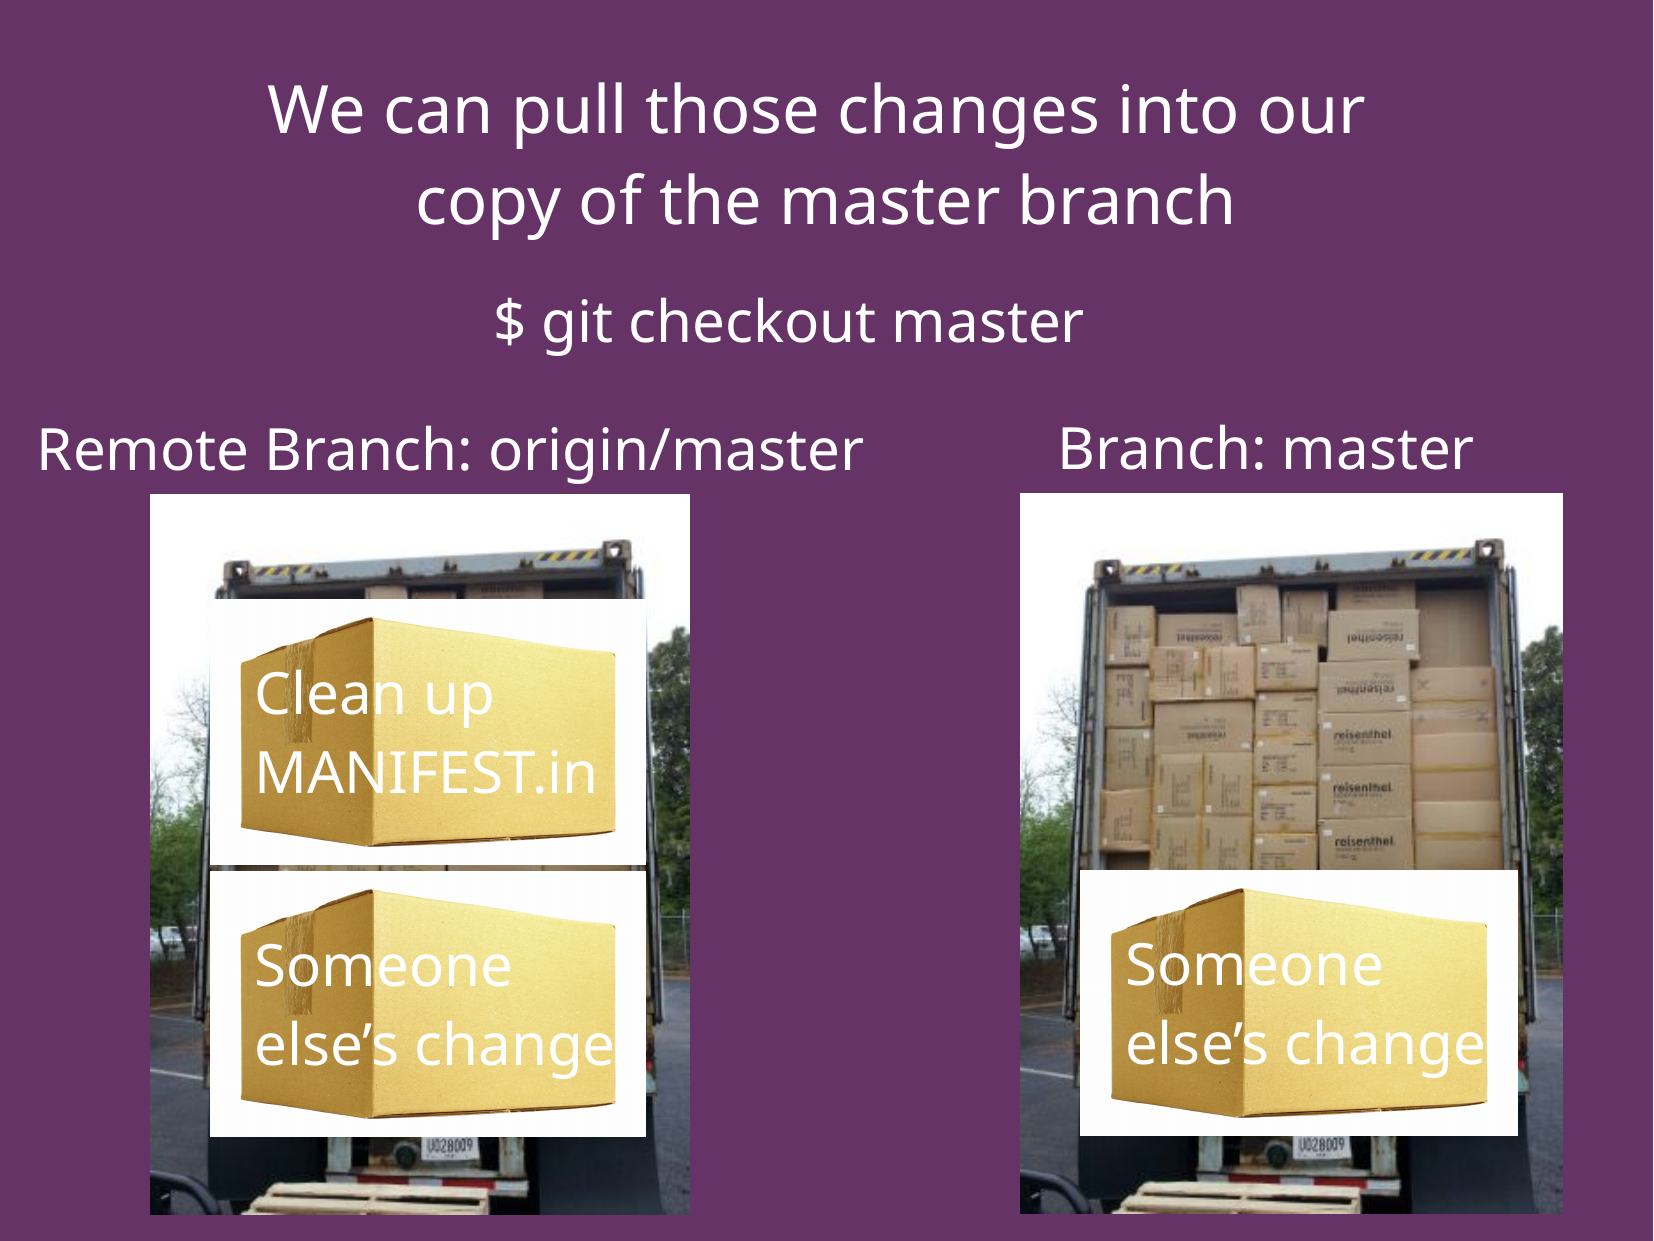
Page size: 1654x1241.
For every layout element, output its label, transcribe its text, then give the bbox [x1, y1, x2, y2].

text_box Remote Branch: origin/master [22, 400, 931, 496]
text_box Someone else’s change [1110, 915, 1548, 1139]
text_box Clean up MANIFEST.in [240, 645, 646, 868]
text_box $ git checkout master [478, 272, 1175, 453]
picture [150, 496, 690, 1215]
title We can pull those changes into our copy of the master branch [82, 27, 1571, 279]
picture [1020, 493, 1563, 1214]
text_box Someone else’s change [240, 916, 676, 1140]
text_box Branch: master [1042, 399, 1522, 494]
